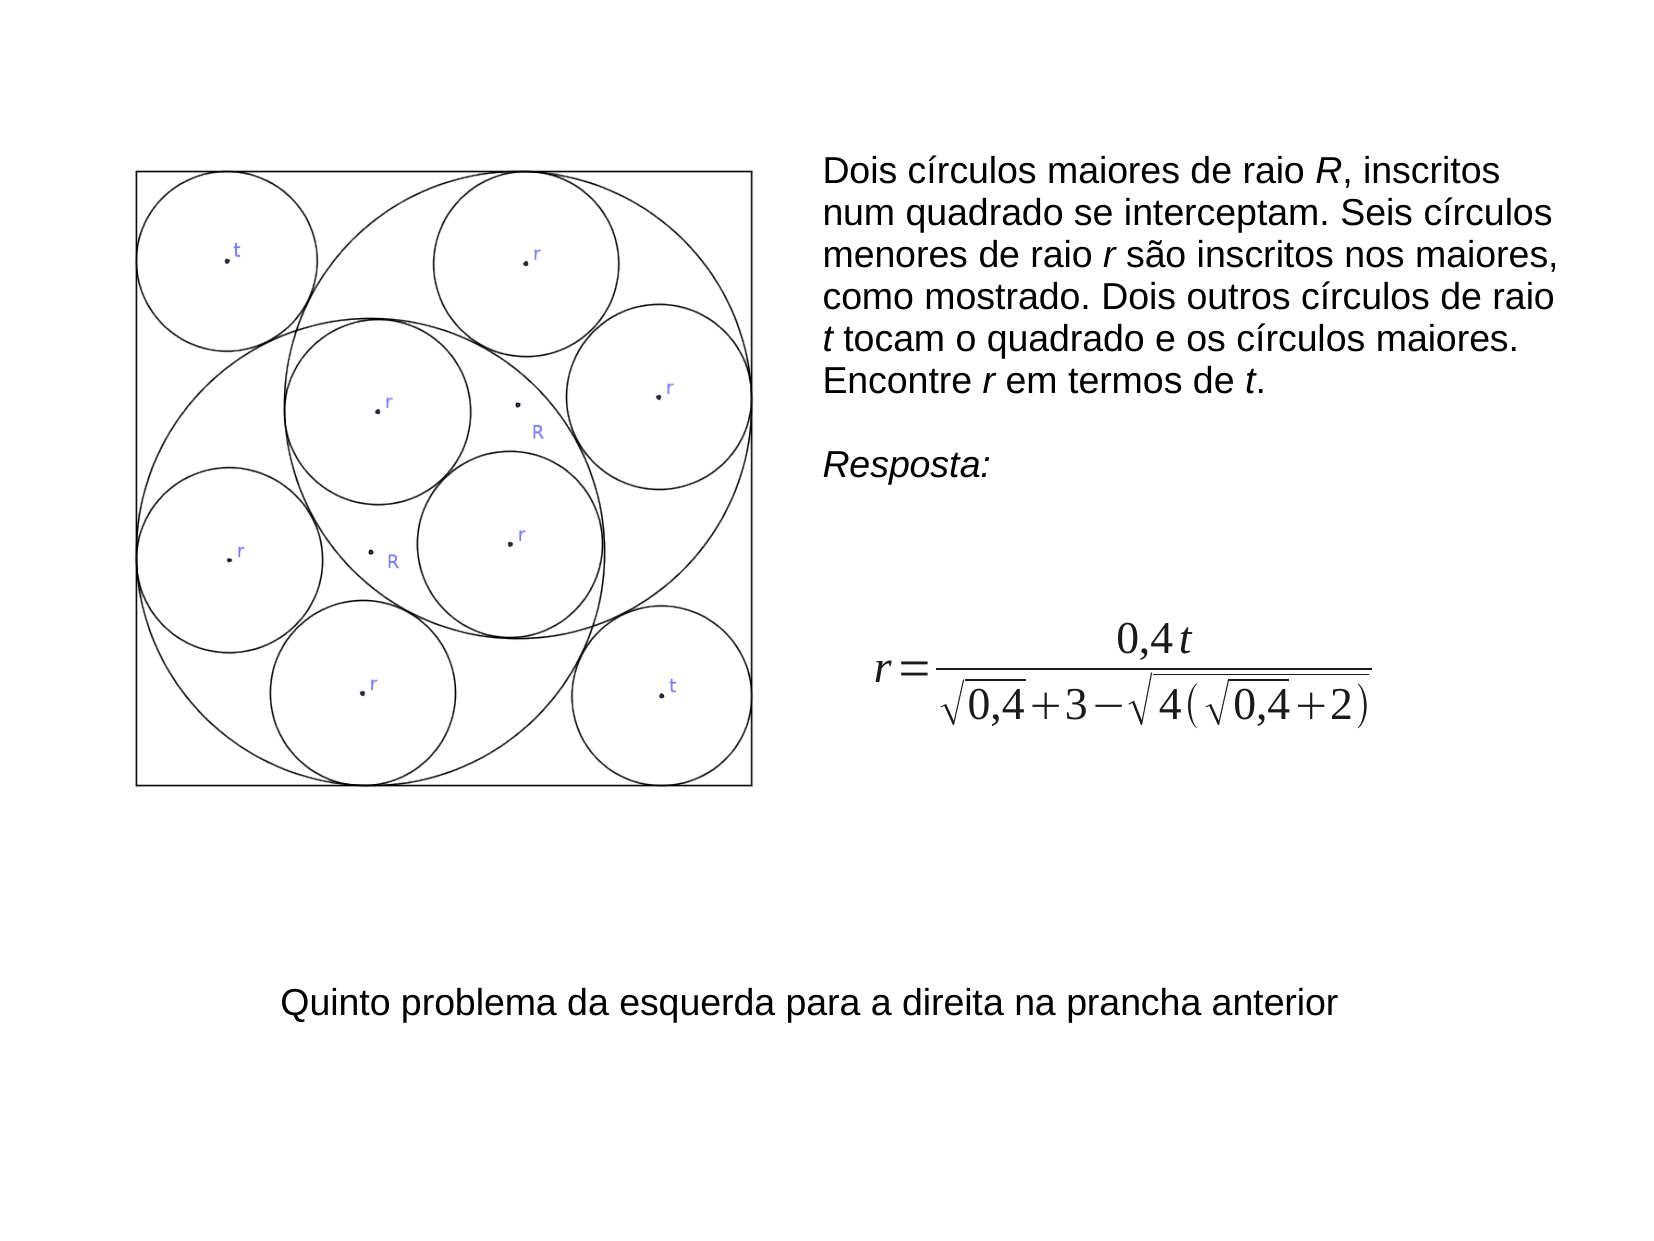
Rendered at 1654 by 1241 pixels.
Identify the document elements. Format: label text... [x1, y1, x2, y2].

chart [862, 613, 1386, 732]
text_box Quinto problema da esquerda para a direita na prancha anterior [265, 974, 1354, 1032]
text_box Dois círculos maiores de raio R, inscritos num quadrado se interceptam. Seis círculos menores de raio r são inscritos nos maiores, como mostrado. Dois outros círculos de raio t tocam o quadrado e os círculos maiores. Encontre r em termos de t. Resposta: [807, 141, 1574, 493]
picture [88, 146, 798, 821]
